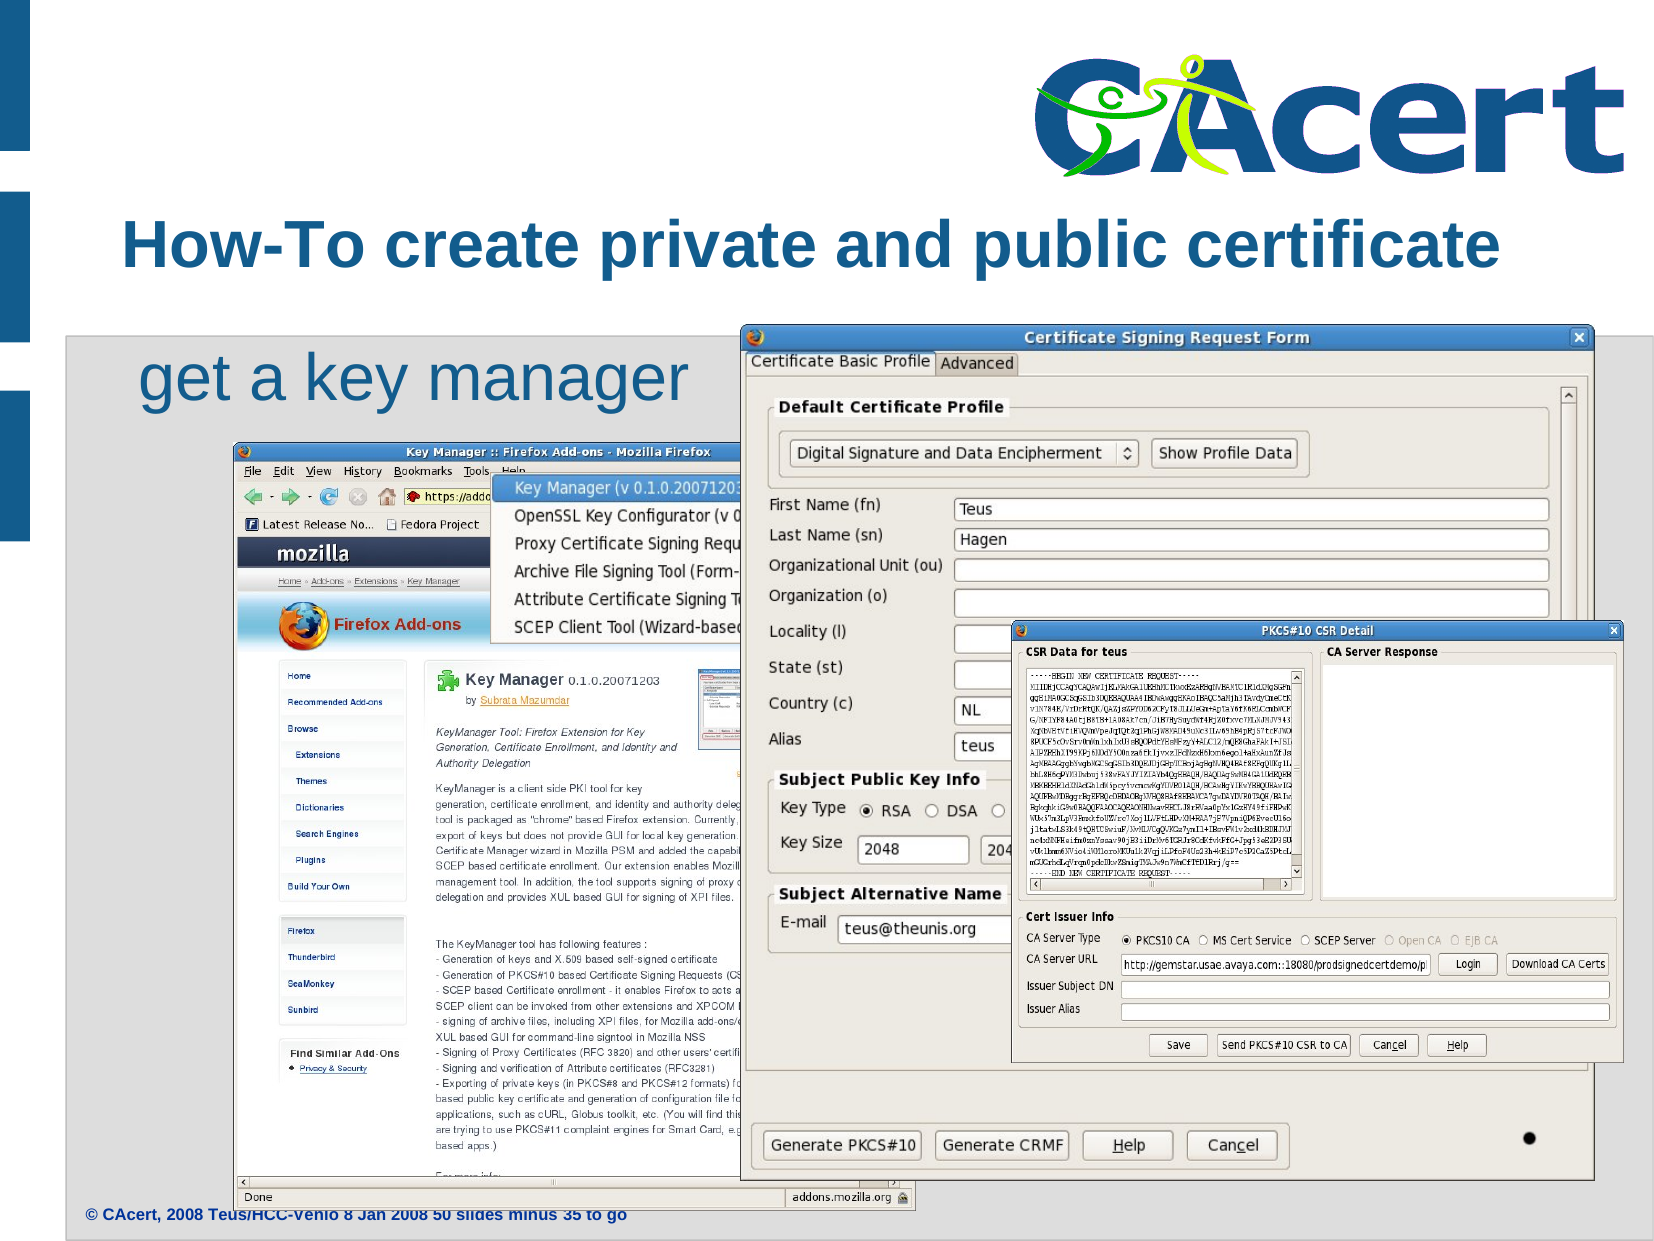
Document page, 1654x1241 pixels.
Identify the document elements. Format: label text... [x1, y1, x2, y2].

list get a key manager [121, 344, 1595, 1238]
title How-To create private and public certificate [121, 177, 1533, 316]
picture [1033, 53, 1625, 178]
picture [233, 324, 1624, 1211]
